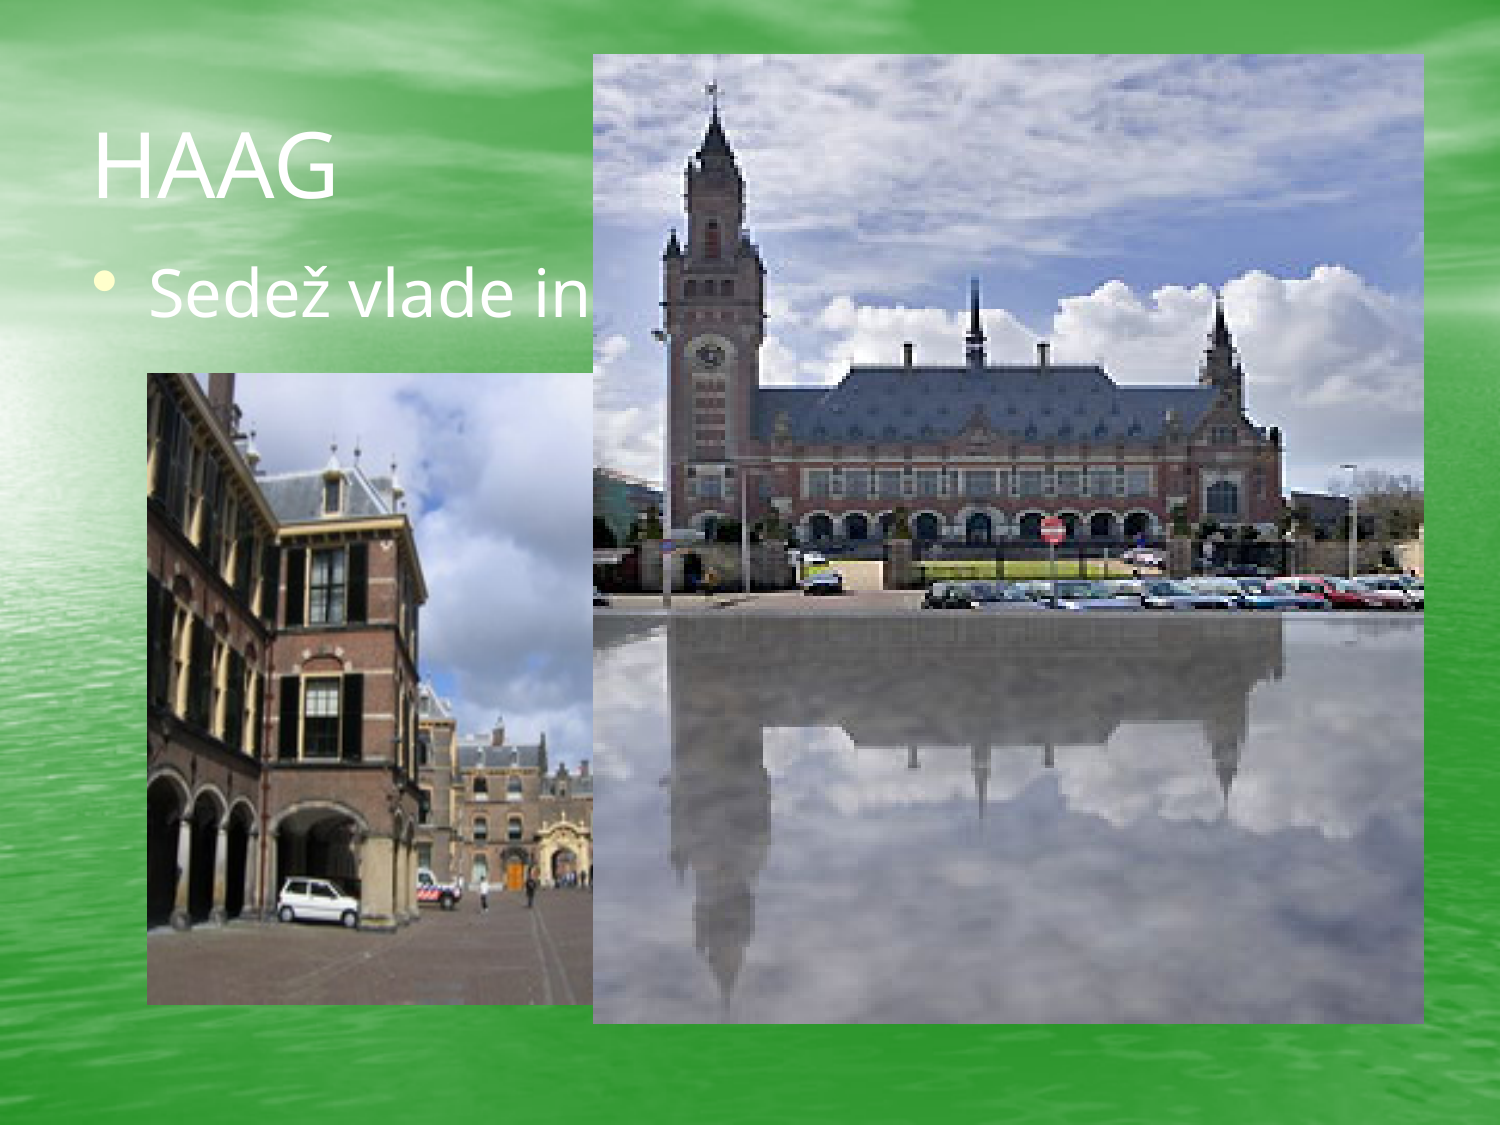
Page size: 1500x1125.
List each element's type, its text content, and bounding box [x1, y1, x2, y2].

picture [0, 0, 1500, 1125]
list Sedež vlade in Mednarodnega sodišča [76, 243, 593, 352]
title HAAG [75, 47, 1425, 275]
